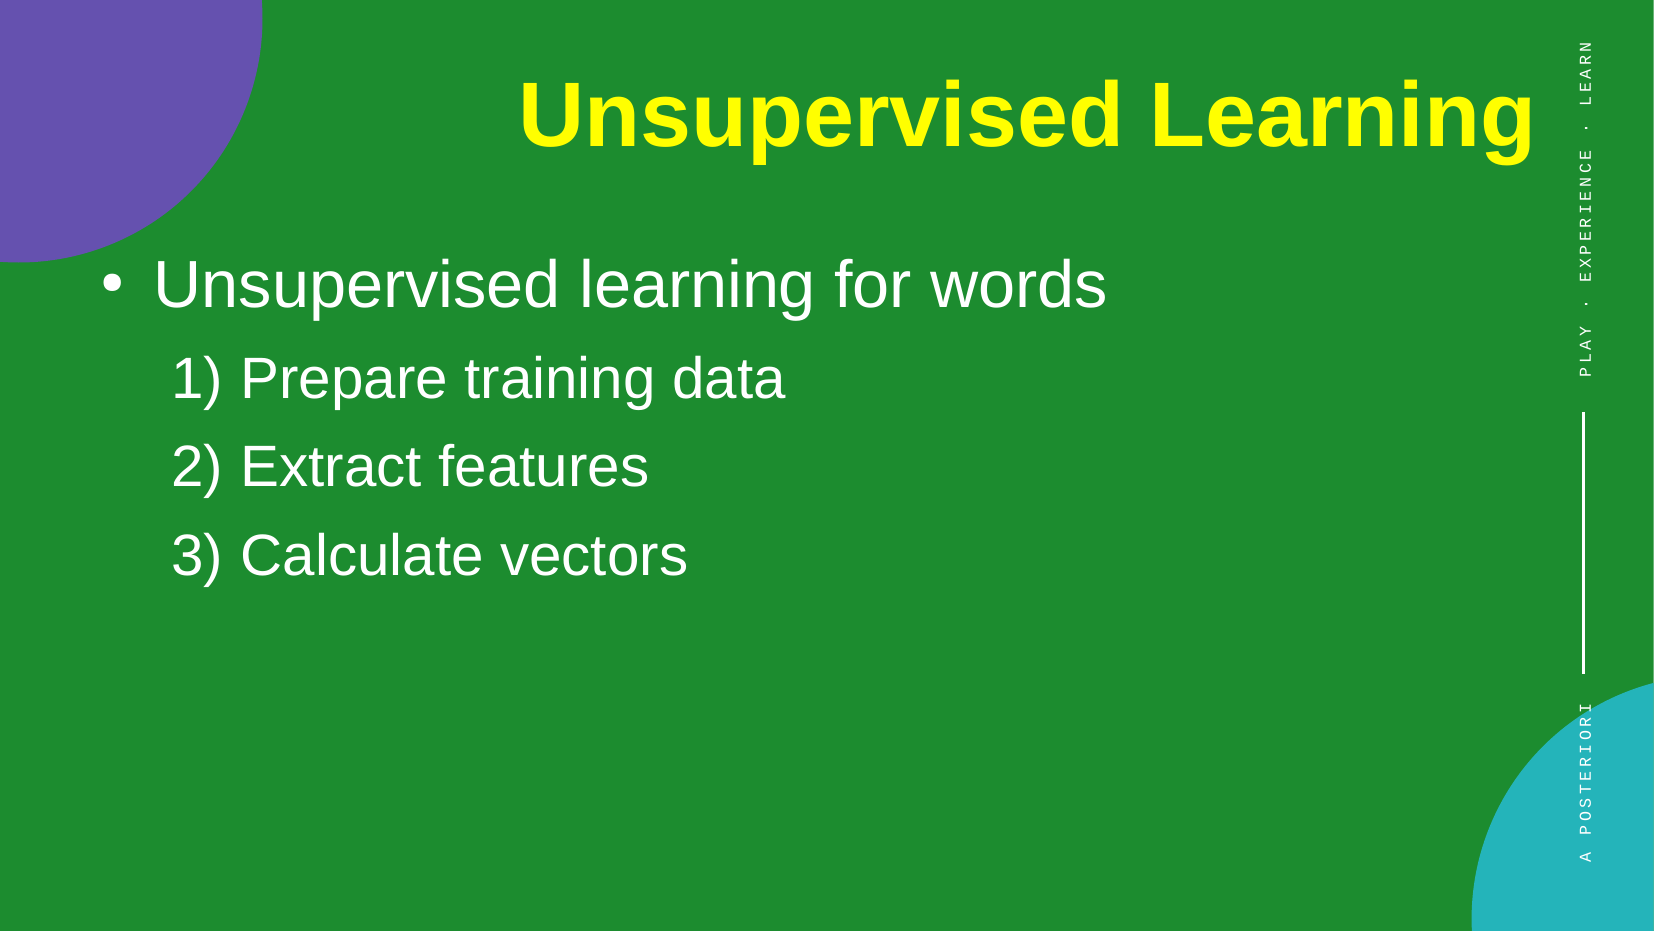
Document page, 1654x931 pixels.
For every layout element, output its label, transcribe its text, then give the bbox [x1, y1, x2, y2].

list Unsupervised learning for words Prepare training data Extract features Calculate vectors [82, 247, 1571, 787]
title Unsupervised Learning [262, 37, 1538, 193]
